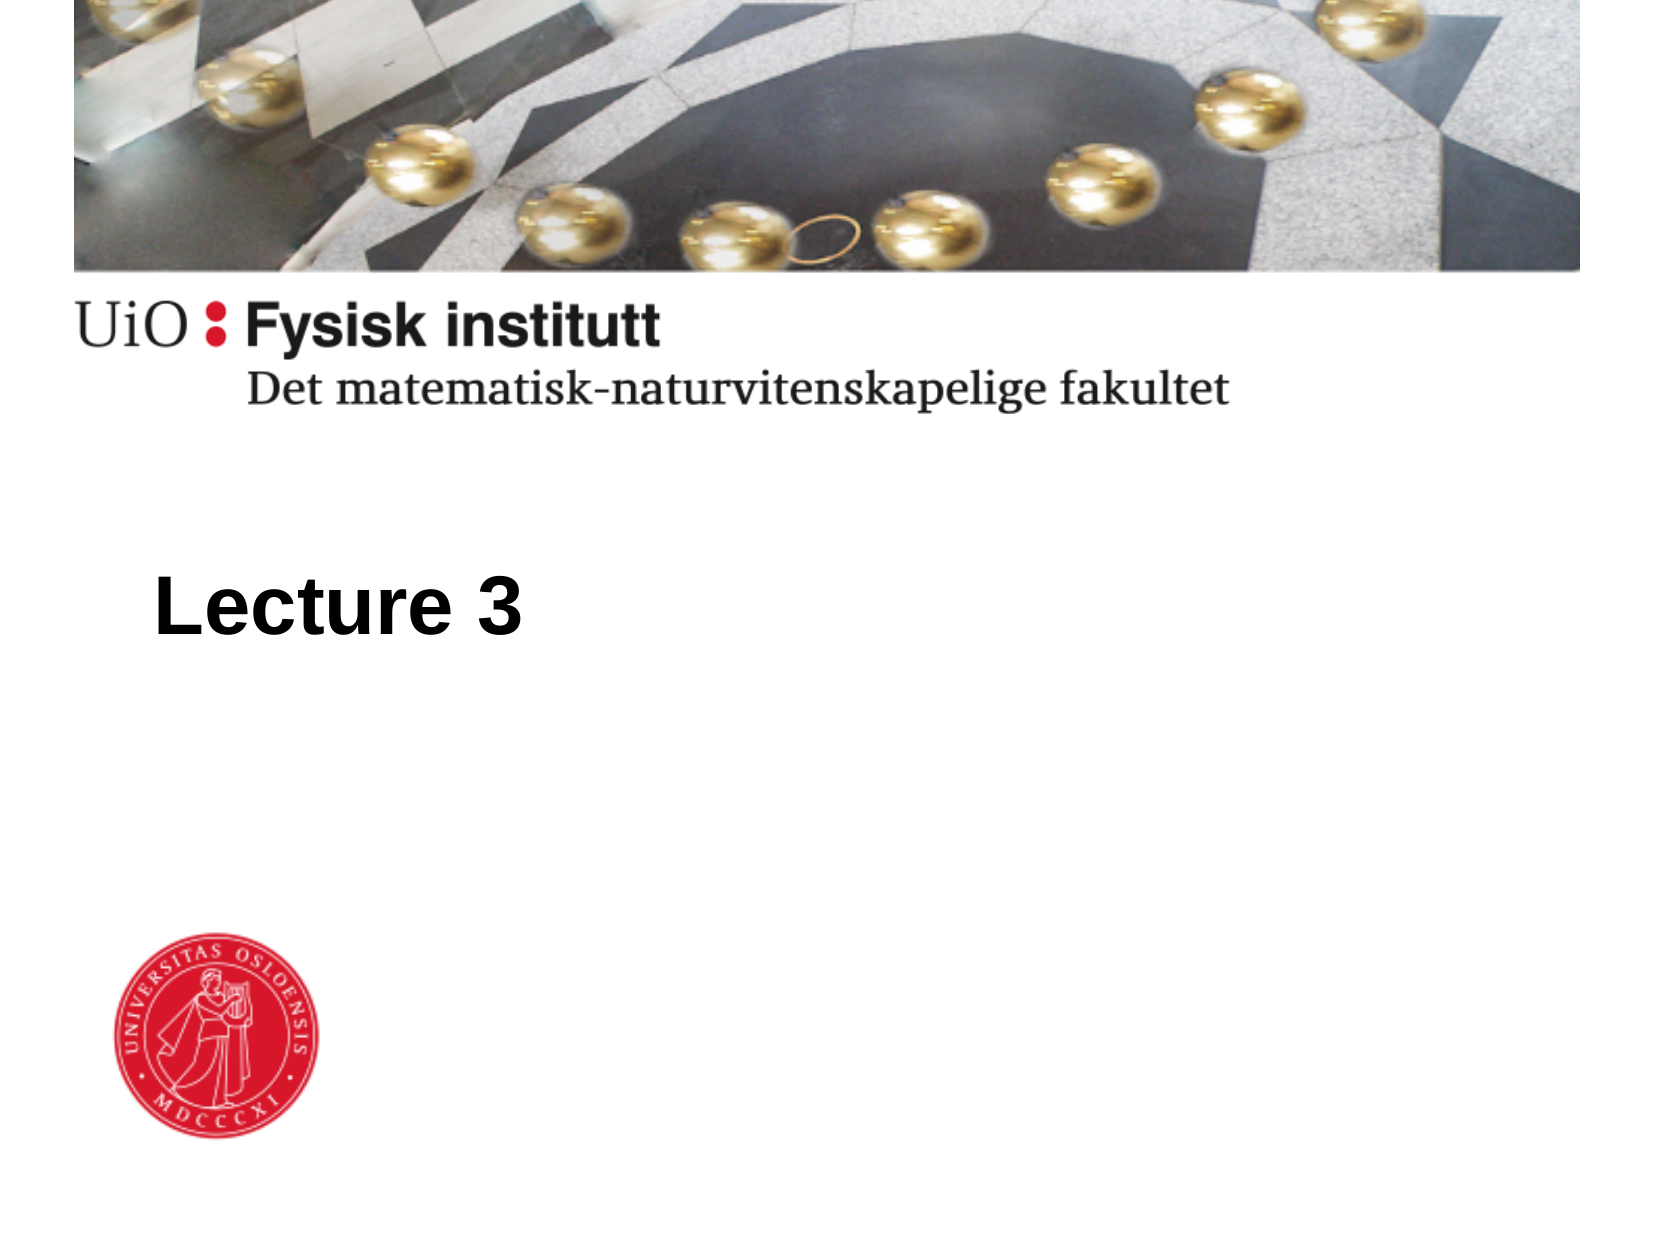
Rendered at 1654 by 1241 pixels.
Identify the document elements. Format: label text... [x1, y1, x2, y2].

picture [72, 292, 1238, 420]
picture [109, 927, 326, 1147]
picture [74, 0, 1580, 280]
subtitle Lecture 3 [153, 512, 1418, 699]
